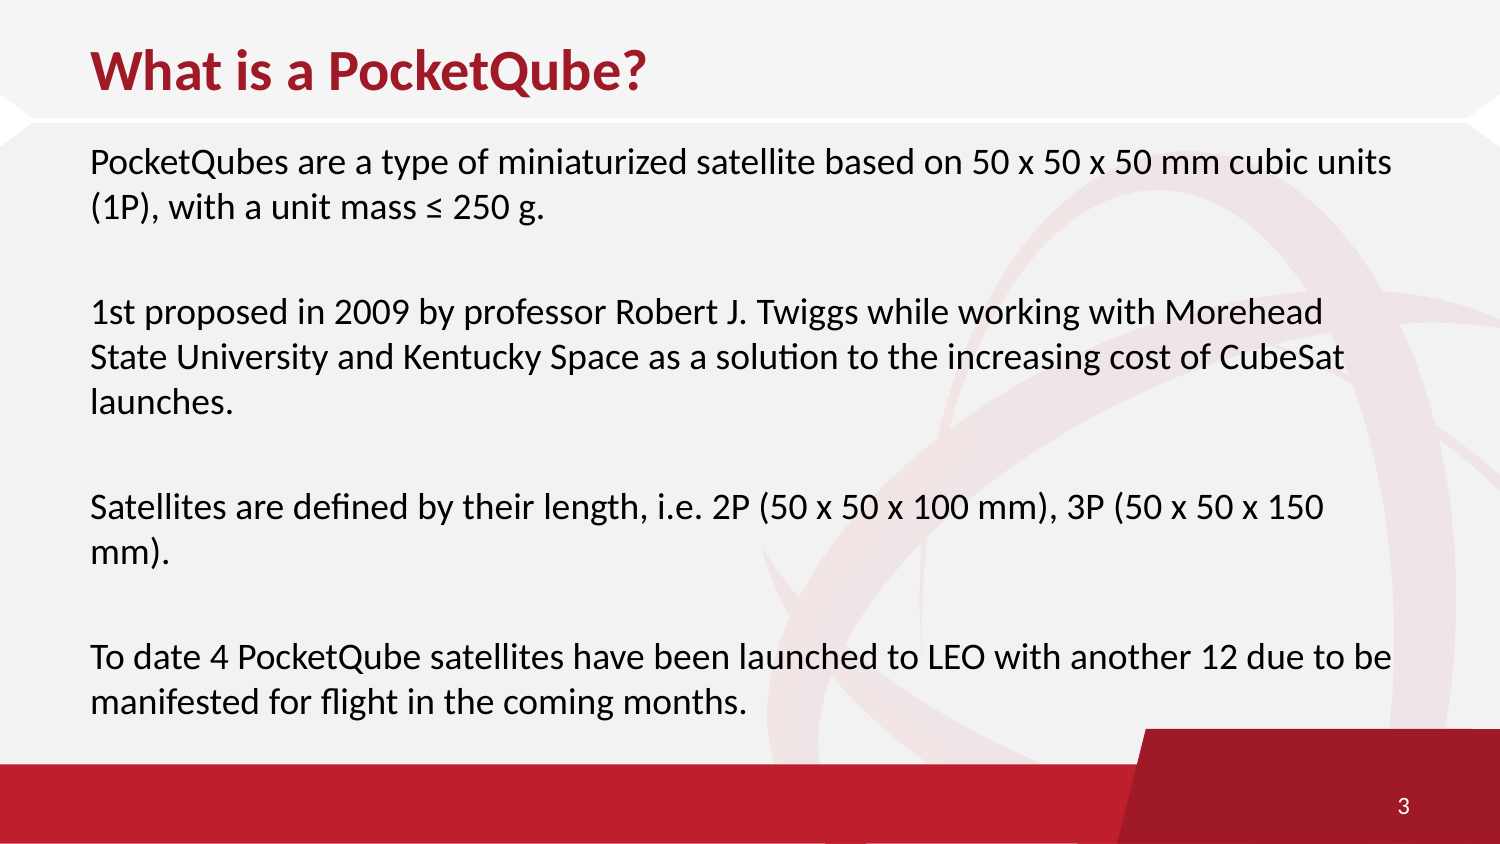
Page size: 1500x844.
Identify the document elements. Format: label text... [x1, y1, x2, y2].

list PocketQubes are a type of miniaturized satellite based on 50 x 50 x 50 mm cubic units (1P), with a unit mass ≤ 250 g. 1st proposed in 2009 by professor Robert J. Twiggs while working with Morehead State University and Kentucky Space as a solution to the increasing cost of CubeSat launches. Satellites are defined by their length, i.e. 2P (50 x 50 x 100 mm), 3P (50 x 50 x 150 mm). To date 4 PocketQube satellites have been launched to LEO with another 12 due to be manifested for flight in the coming months. [75, 129, 1425, 729]
slide_number <number> [1074, 782, 1425, 827]
title What is a PocketQube? [75, 23, 1425, 112]
